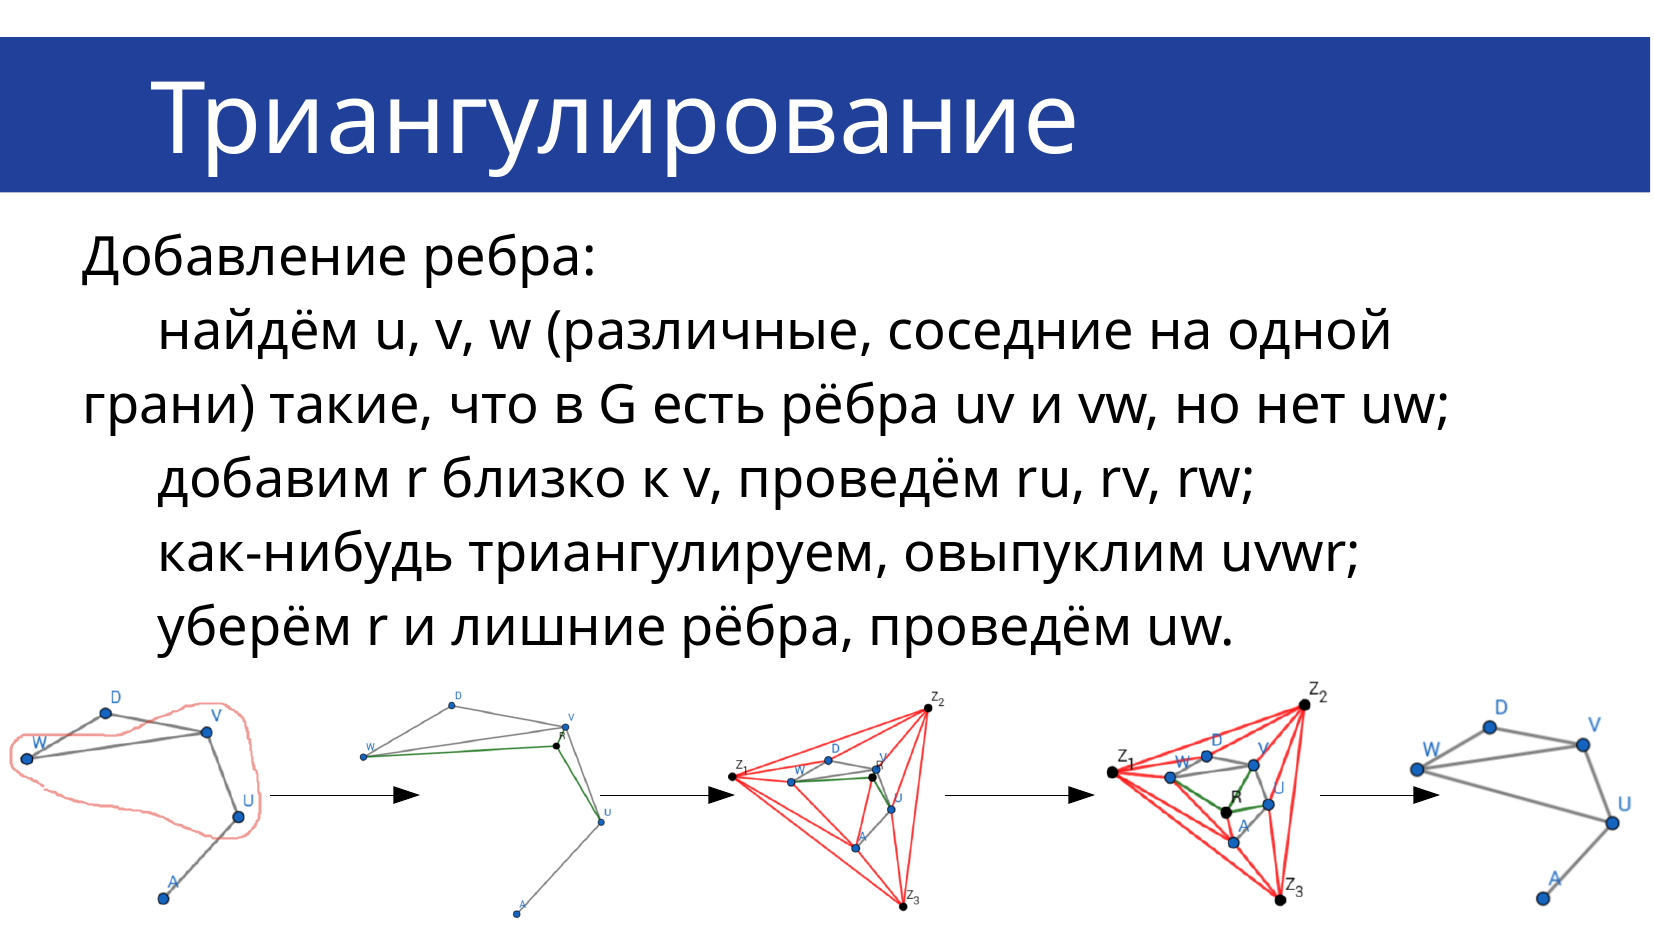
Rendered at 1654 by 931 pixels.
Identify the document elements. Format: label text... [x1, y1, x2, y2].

picture [1080, 661, 1357, 931]
title Триангулирование [0, 37, 1651, 193]
picture [705, 674, 965, 931]
picture [0, 670, 271, 931]
picture [345, 684, 616, 931]
picture [1388, 689, 1654, 931]
subtitle Добавление ребра: найдём u, v, w (различные, соседние на одной грани) такие, что в G есть рёбра uv и vw, но нет uw; добавим r близко к v, проведём ru, rv, rw; как-нибудь триангулируем, овыпуклим uvwr; уберём r и лишние рёбра, проведём uw. [82, 217, 1576, 773]
